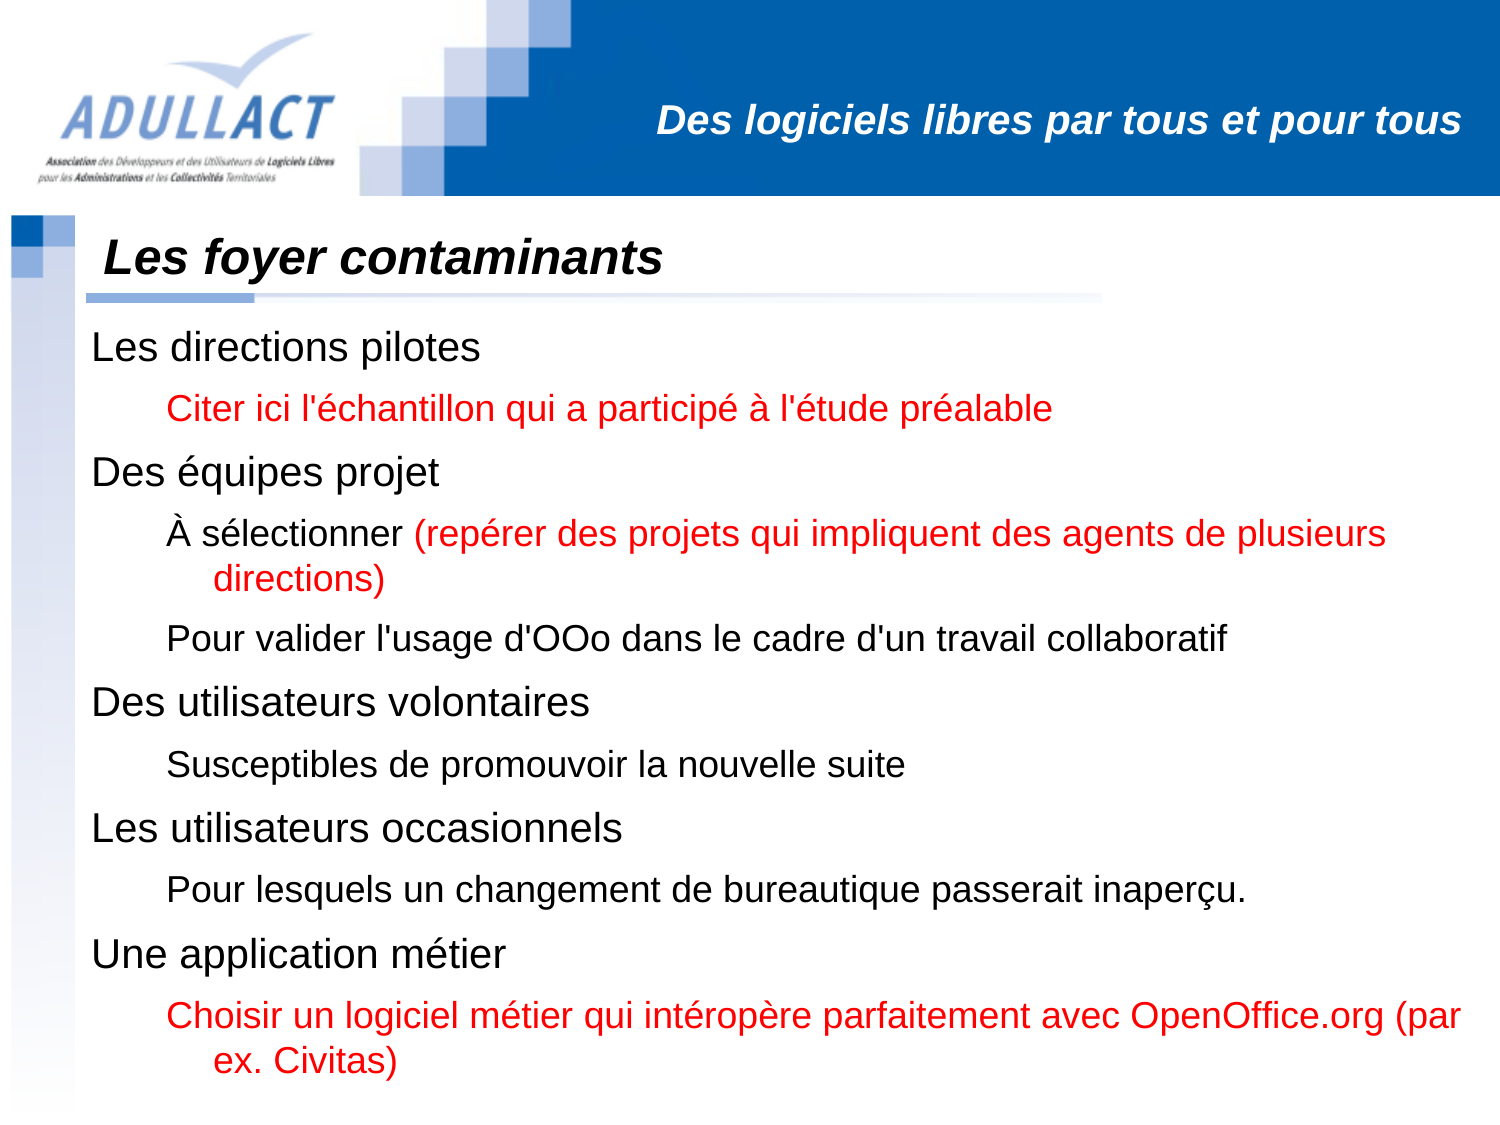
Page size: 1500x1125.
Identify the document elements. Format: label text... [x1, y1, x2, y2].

picture [31, 29, 346, 189]
picture [86, 293, 1102, 303]
picture [10, 214, 75, 1113]
picture [356, 0, 1500, 196]
list Les directions pilotes Citer ici l'échantillon qui a participé à l'étude préalable Des équipes projet À sélectionner (repérer des projets qui impliquent des agents de plusieurs directions) Pour valider l'usage d'OOo dans le cadre d'un travail collaboratif Des utilisateurs volontaires Susceptibles de promouvoir la nouvelle suite Les utilisateurs occasionnels Pour lesquels un changement de bureautique passerait inaperçu. Une application métier Choisir un logiciel métier qui intéropère parfaitement avec OpenOffice.org (par ex. Civitas) [91, 320, 1467, 1125]
title Les foyer contaminants [88, 219, 1459, 292]
